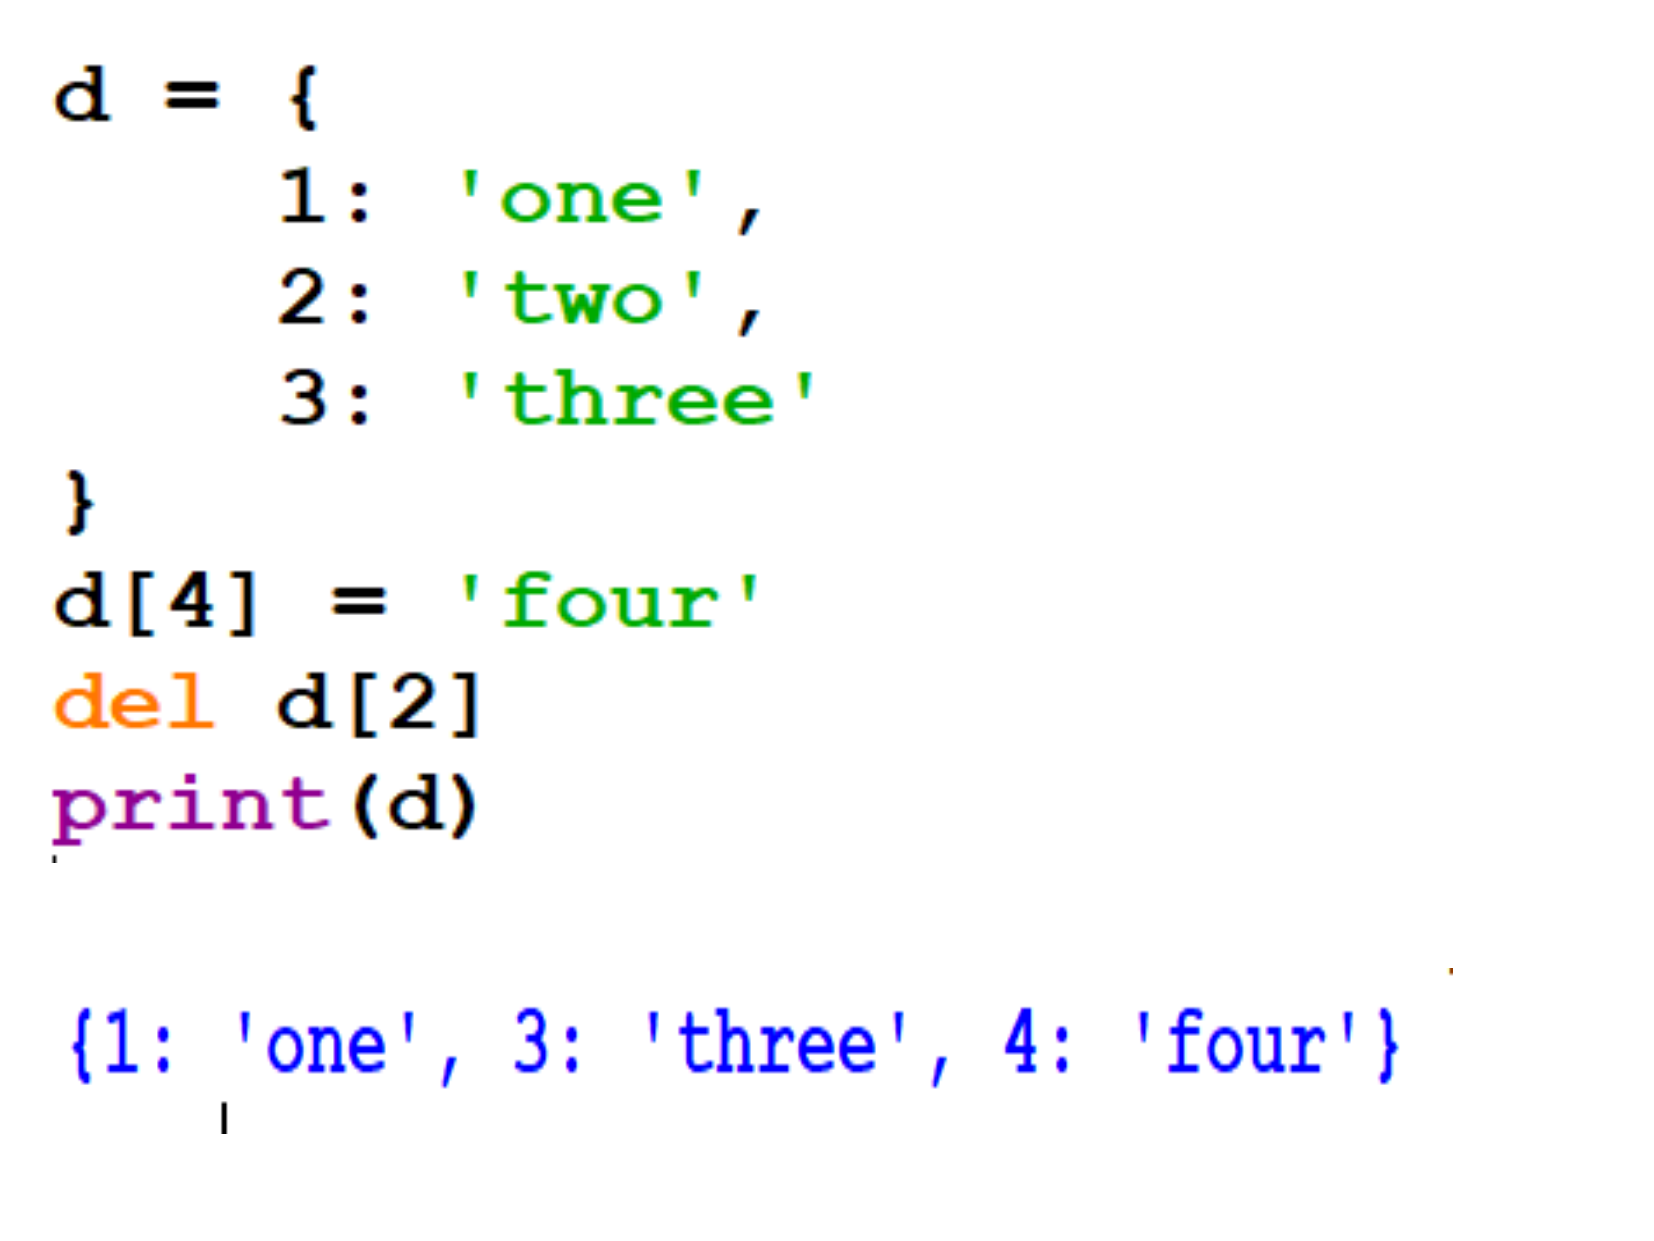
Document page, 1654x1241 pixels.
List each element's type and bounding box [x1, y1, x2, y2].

picture [59, 968, 1453, 1134]
picture [47, 47, 1004, 863]
